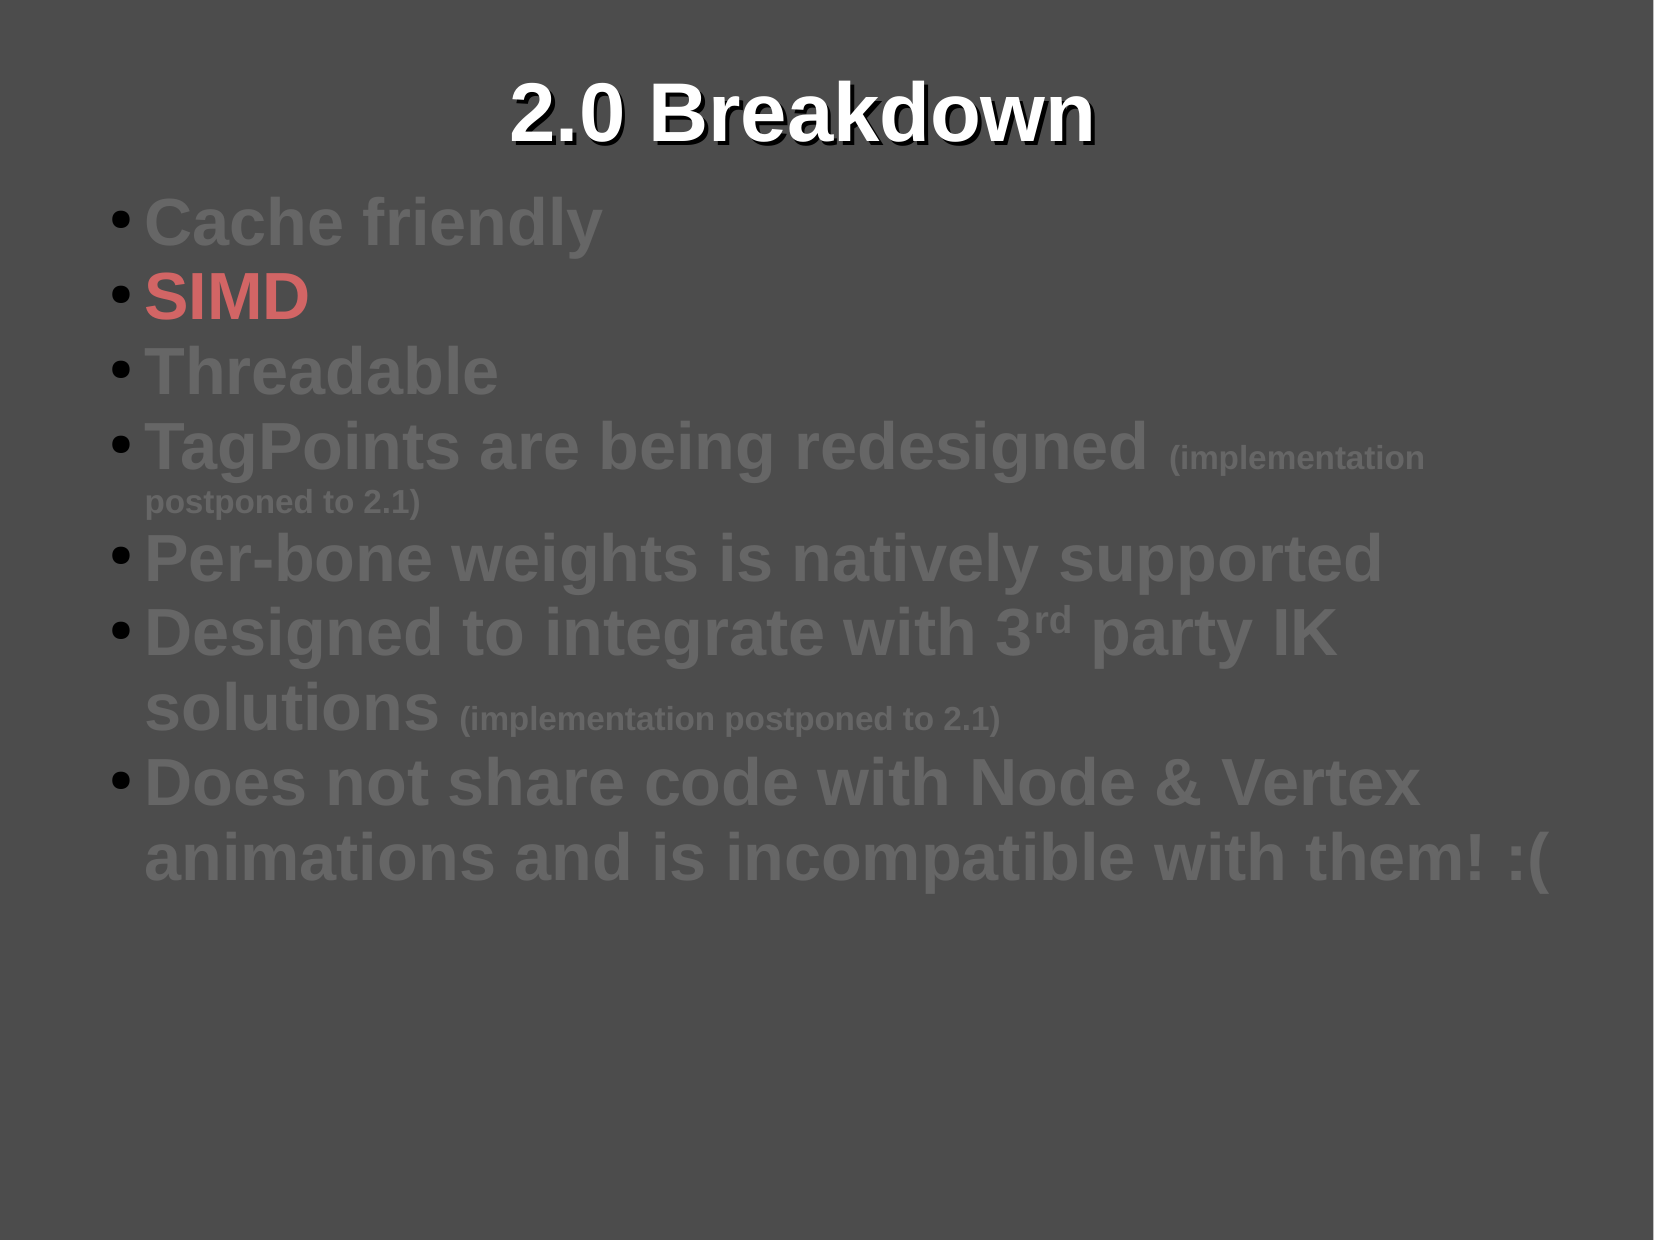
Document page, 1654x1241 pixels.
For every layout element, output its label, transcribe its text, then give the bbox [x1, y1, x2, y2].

text_box Cache friendly SIMD Threadable TagPoints are being redesigned (implementation postponed to 2.1) Per-bone weights is natively supported Designed to integrate with 3rd party IK solutions (implementation postponed to 2.1) Does not share code with Node & Vertex animations and is incompatible with them! :( [59, 177, 1595, 905]
text_box 2.0 Breakdown [434, 59, 1173, 168]
